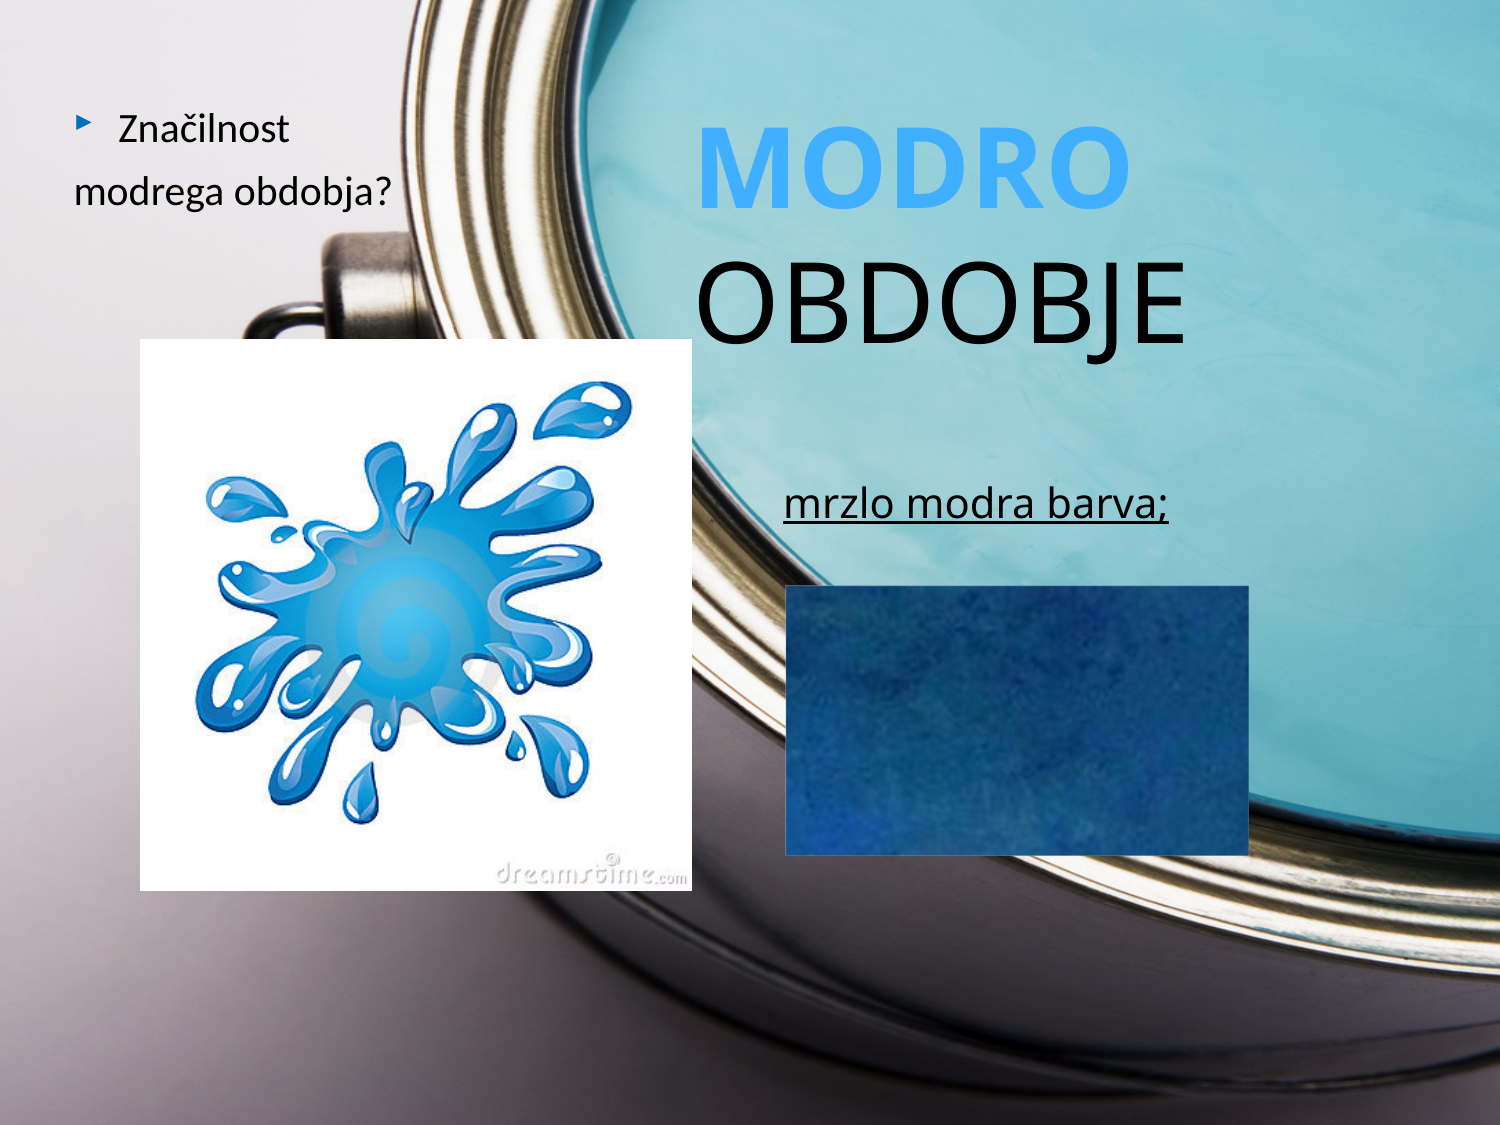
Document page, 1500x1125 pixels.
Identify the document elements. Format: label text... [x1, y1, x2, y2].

picture [0, 0, 1500, 1125]
title MODRO OBDOBJE [677, 210, 1500, 374]
picture [785, 585, 1249, 856]
picture [140, 339, 692, 891]
list Značilnost modrega obdobja? mrzlo modra barva; [58, 93, 1409, 1010]
